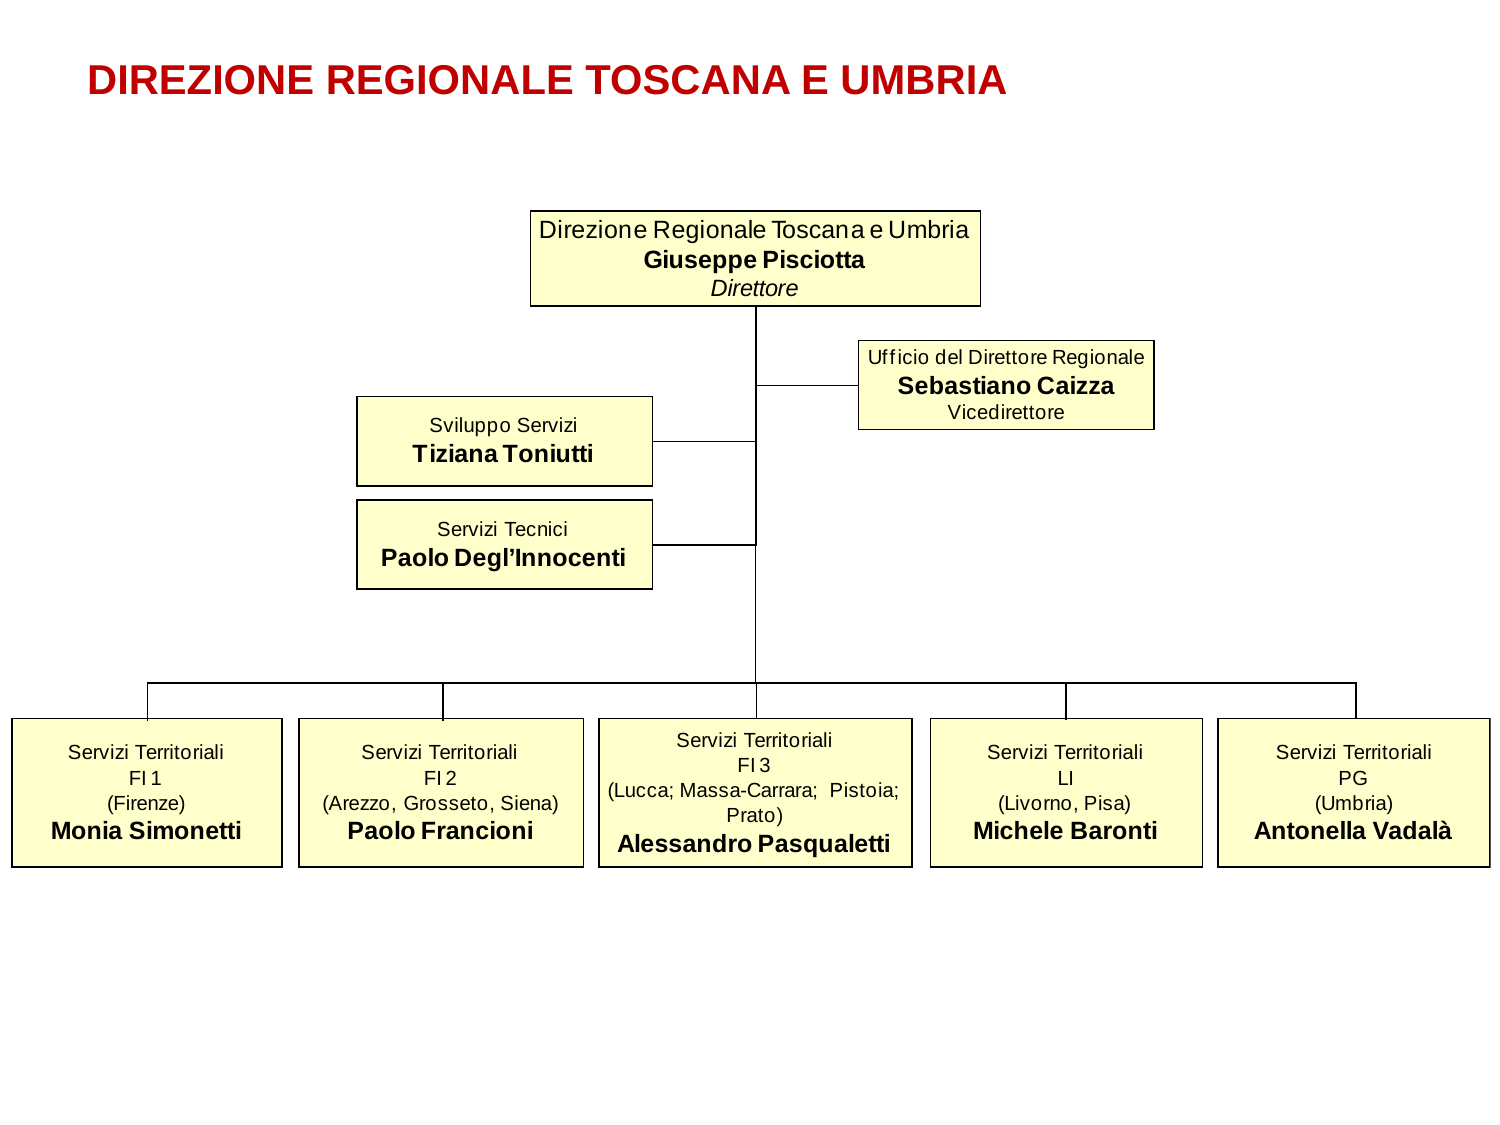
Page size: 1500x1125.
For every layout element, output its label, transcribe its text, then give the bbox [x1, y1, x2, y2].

picture [9, 205, 1491, 868]
title DIREZIONE REGIONALE TOSCANA E UMBRIA [72, 45, 1462, 128]
